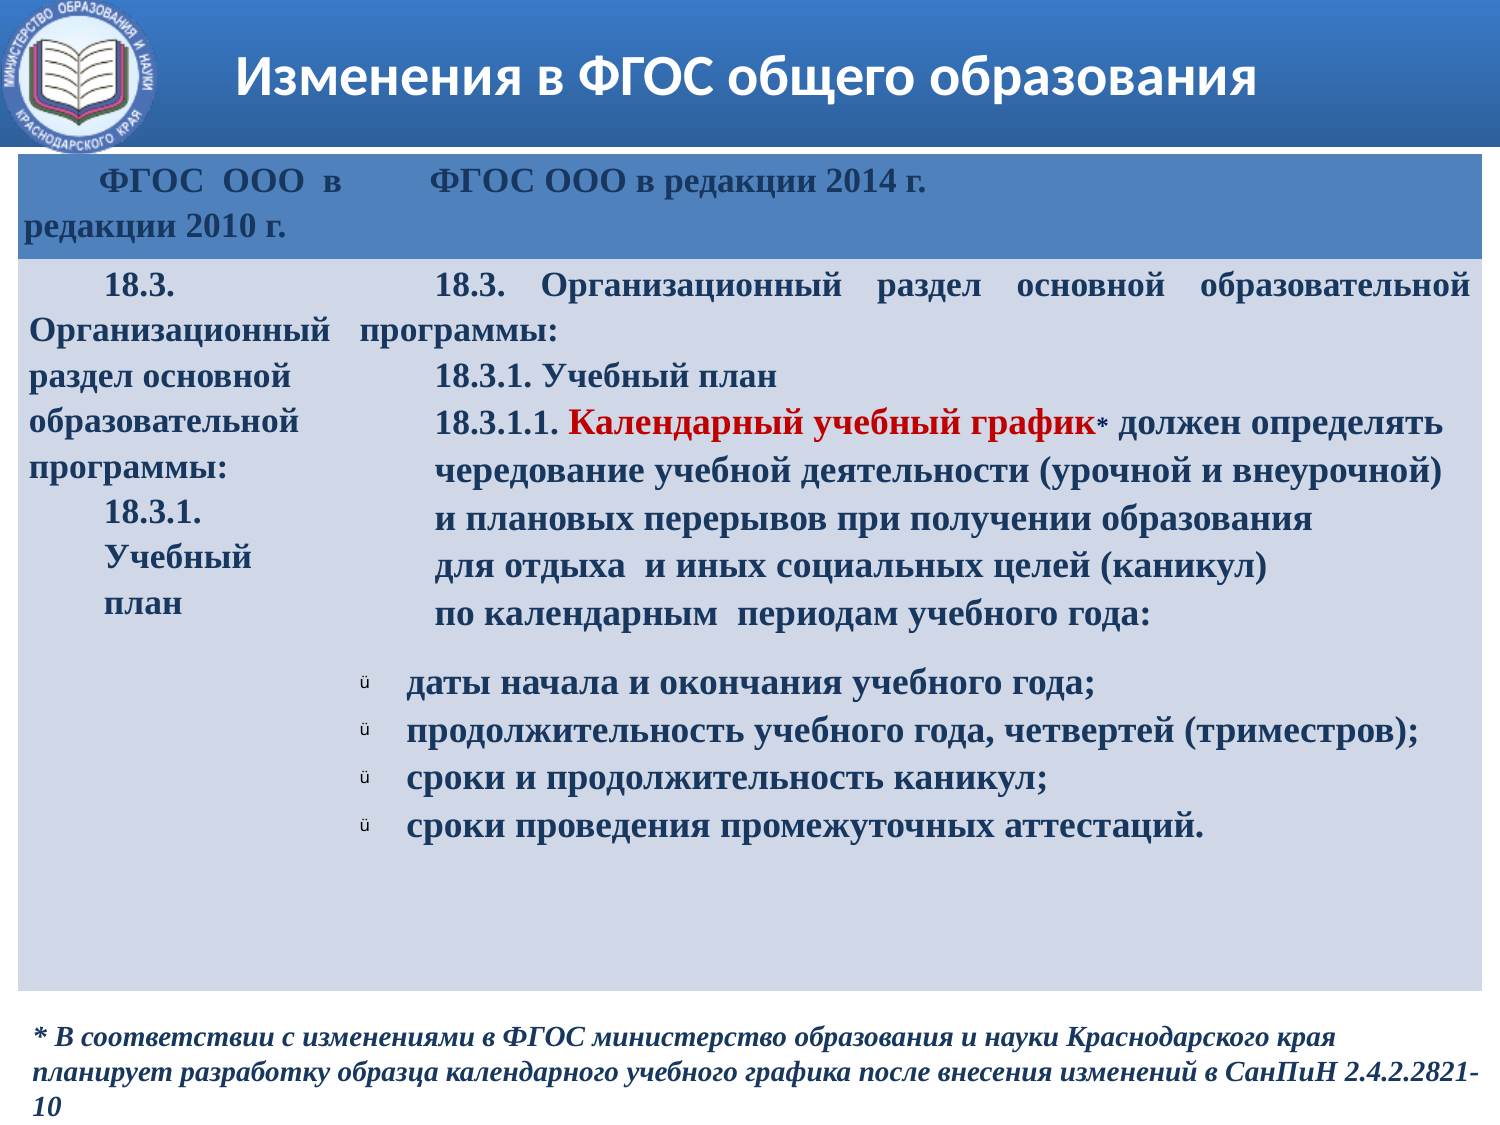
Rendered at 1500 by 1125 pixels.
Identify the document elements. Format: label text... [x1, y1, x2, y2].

table_header ФГОС ООО в редакции 2014 г. [348, 154, 1482, 259]
table_cell 18.3. Организационный раздел основной образовательной программы: 18.3.1. Учебный план 18.3.1.1. Календарный учебный график* должен определять чередование учебной деятельности (урочной и внеурочной) и плановых перерывов при получении образования для отдыха и иных социальных целей (каникул) по календарным периодам учебного года: даты начала и окончания учебного года; продолжительность учебного года, четвертей (триместров); сроки и продолжительность каникул; сроки проведения промежуточных аттестаций. [348, 259, 1482, 991]
table_cell 18.3. Организационный раздел основной образовательной программы: 18.3.1. Учебный план [18, 259, 348, 991]
text_box Изменения в ФГОС общего образования [157, 0, 1500, 147]
table_header ФГОС ООО в редакции 2010 г. [18, 154, 348, 259]
text_box * В соответствии с изменениями в ФГОС министерство образования и науки Краснодарского края планирует разработку образца календарного учебного графика после внесения изменений в СанПиН 2.4.2.2821-10 [17, 1010, 1500, 1125]
picture [0, 0, 157, 155]
